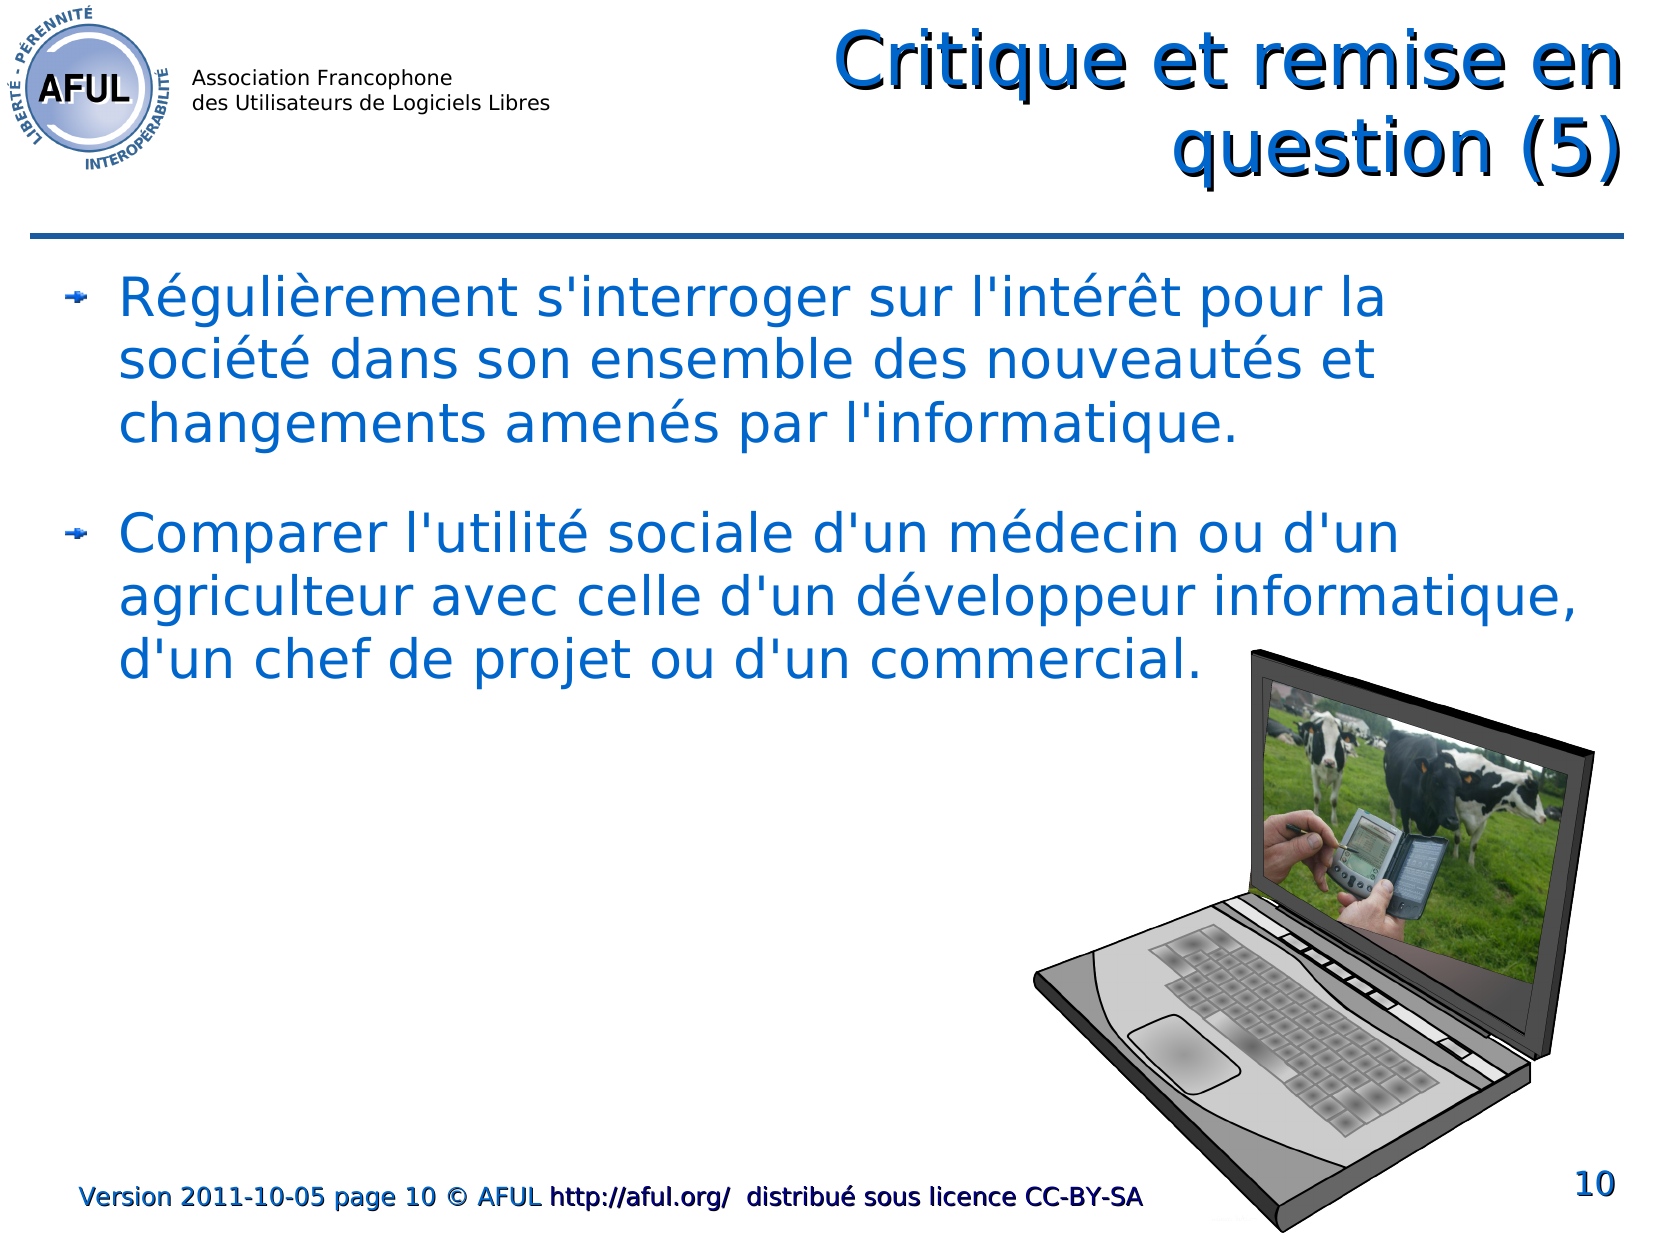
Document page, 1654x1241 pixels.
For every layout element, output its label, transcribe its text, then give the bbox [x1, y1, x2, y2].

list Régulièrement s'interroger sur l'intérêt pour la société dans son ensemble des nouveautés et changements amenés par l'informatique. Comparer l'utilité sociale d'un médecin ou d'un agriculteur avec celle d'un développeur informatique, d'un chef de projet ou d'un commercial. [47, 265, 1595, 1211]
title Critique et remise en question (5) [501, 0, 1625, 207]
picture [1033, 649, 1595, 1233]
picture [0, 0, 178, 178]
